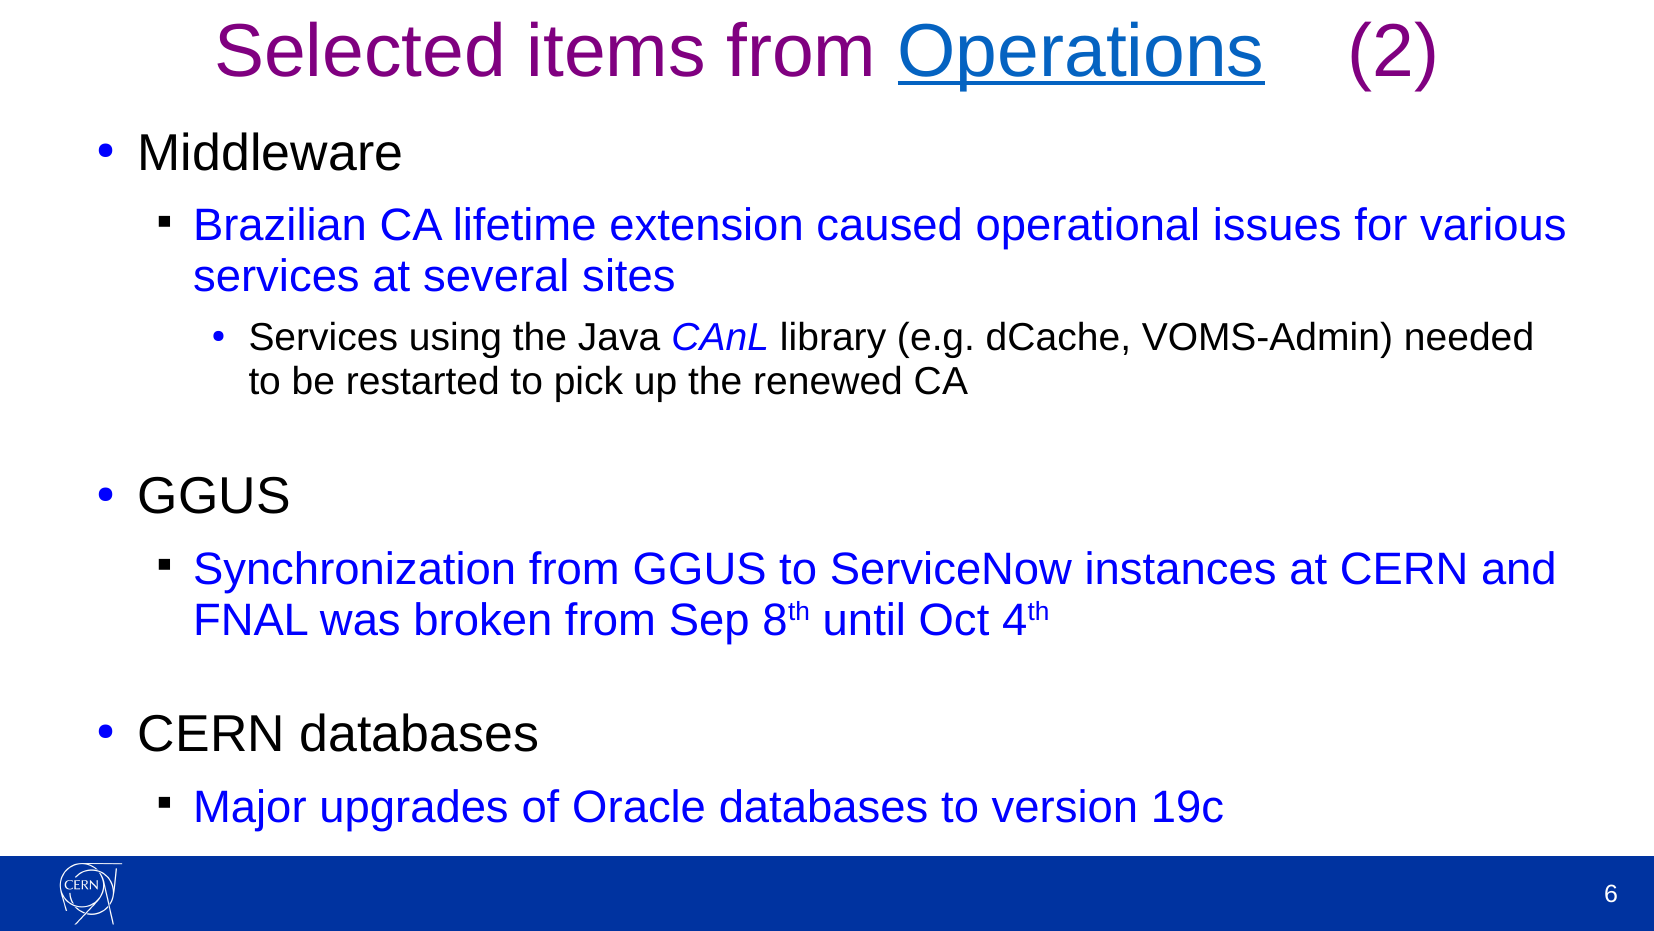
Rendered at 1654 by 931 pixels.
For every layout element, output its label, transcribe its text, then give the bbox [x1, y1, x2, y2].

list Middleware Brazilian CA lifetime extension caused operational issues for various services at several sites Services using the Java CAnL library (e.g. dCache, VOMS-Admin) needed to be restarted to pick up the renewed CA GGUS Synchronization from GGUS to ServiceNow instances at CERN and FNAL was broken from Sep 8th until Oct 4th CERN databases Major upgrades of Oracle databases to version 19c [82, 123, 1571, 839]
title Selected items from Operations (2) [82, 1, 1571, 107]
picture [56, 859, 127, 928]
